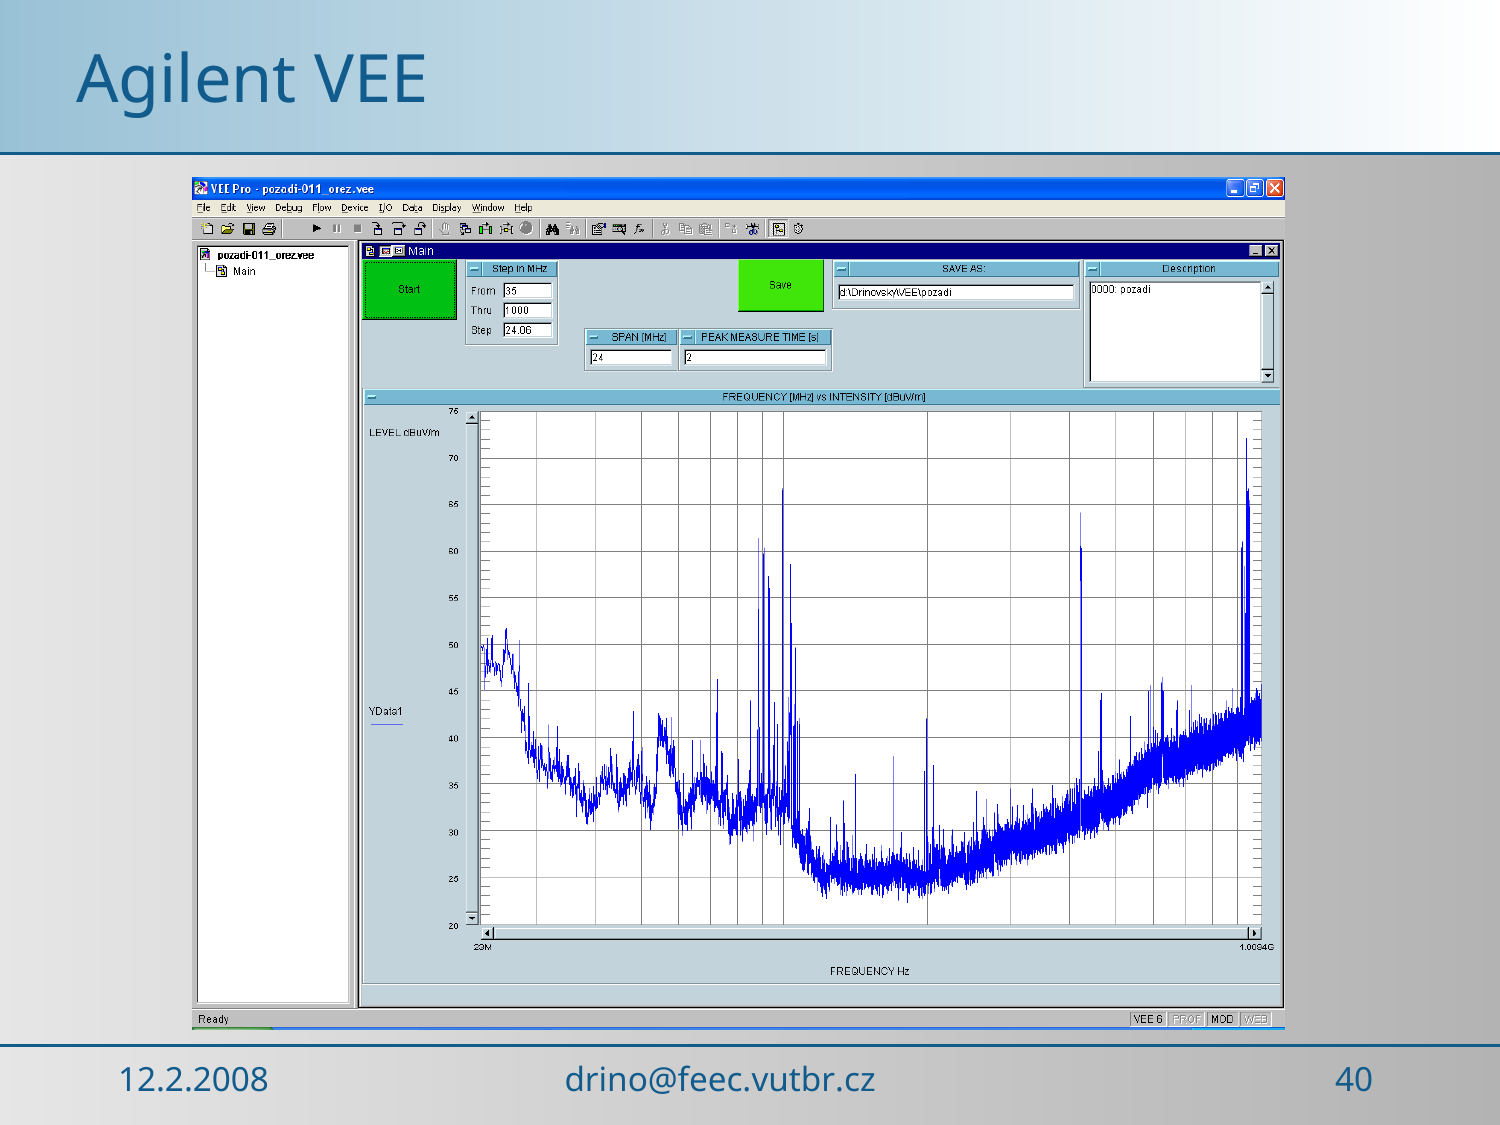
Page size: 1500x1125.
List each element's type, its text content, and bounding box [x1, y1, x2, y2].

text_box drino@feec.vutbr.cz [454, 1049, 987, 1125]
text_box <číslo> [1075, 1049, 1388, 1125]
text_box 12.2.2008 [103, 1049, 432, 1125]
picture [192, 177, 1285, 1030]
title Agilent VEE [0, 0, 1500, 152]
